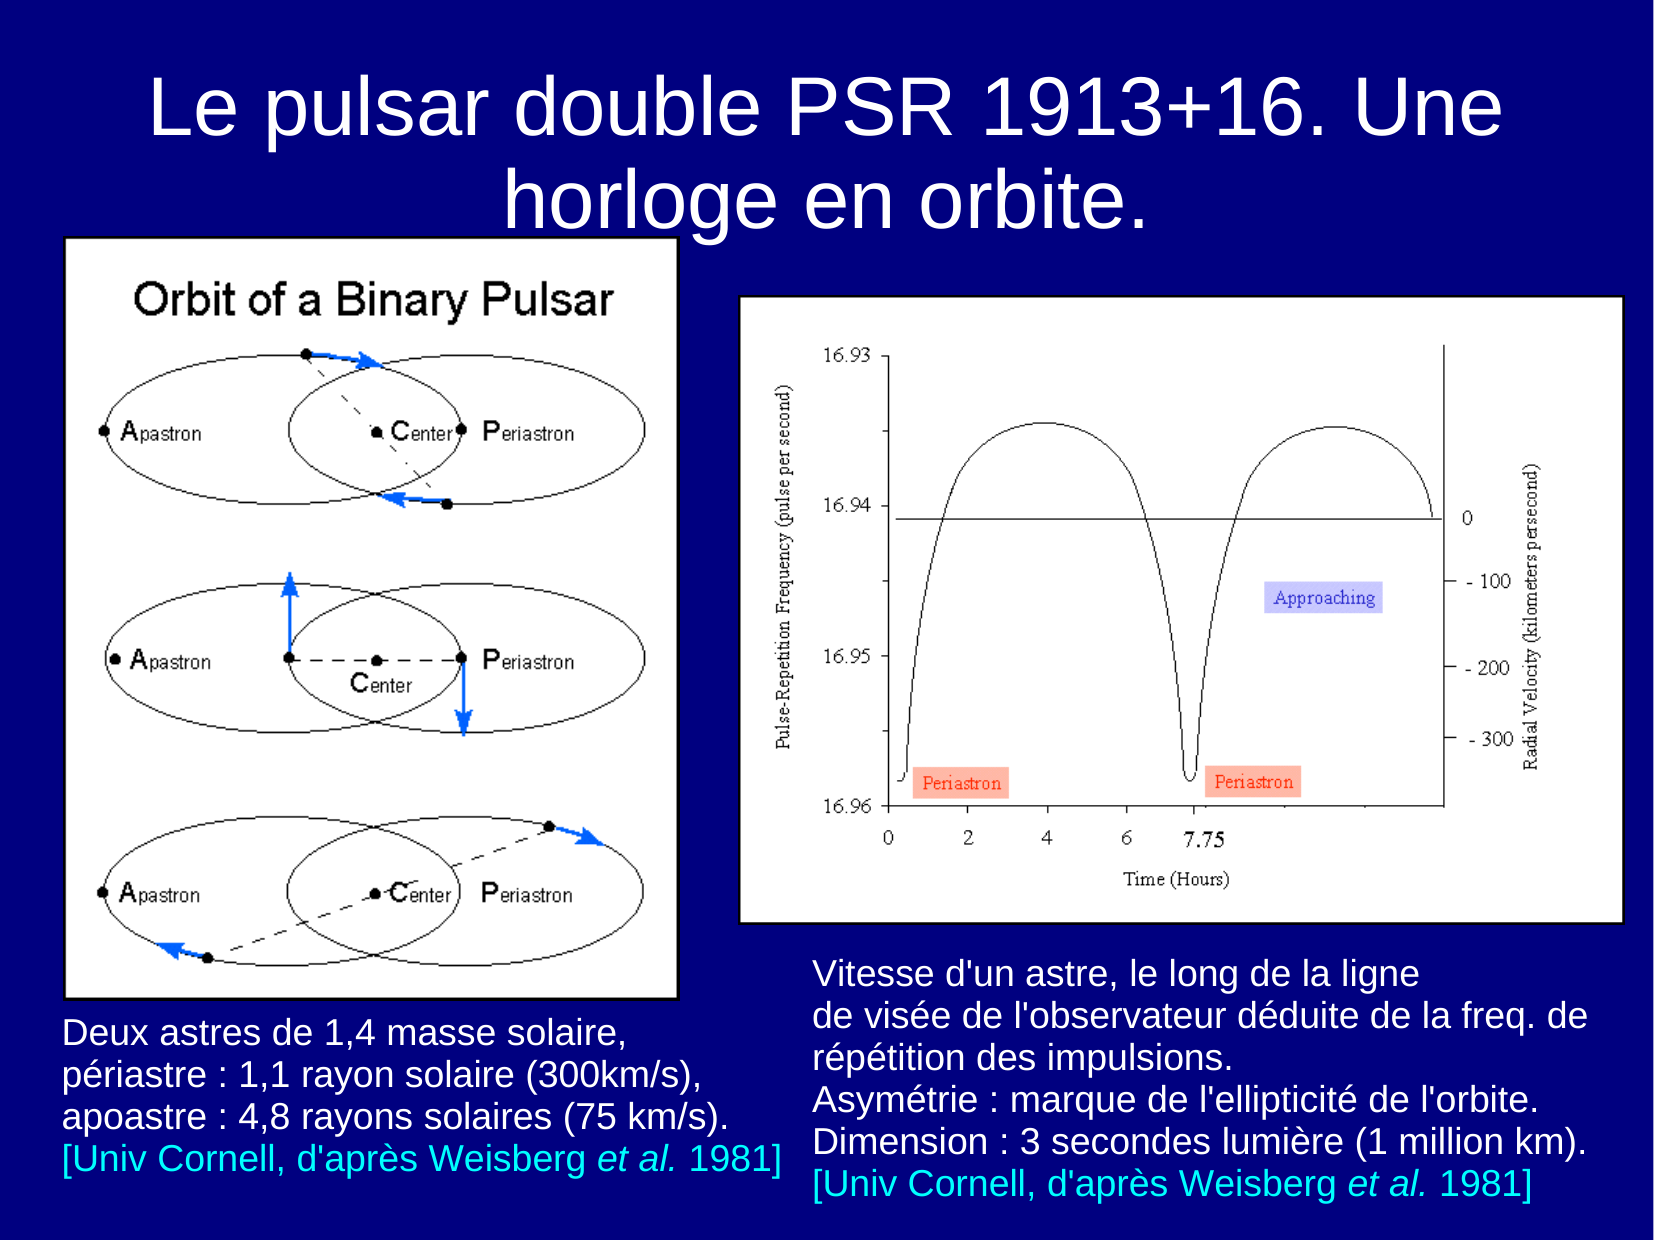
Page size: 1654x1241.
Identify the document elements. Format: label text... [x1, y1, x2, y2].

picture [738, 295, 1625, 925]
text_box Vitesse d'un astre, le long de la ligne de visée de l'observateur déduite de la freq. de répétition des impulsions. Asymétrie : marque de l'ellipticité de l'orbite. Dimension : 3 secondes lumière (1 million km). [Univ Cornell, d'après Weisberg et al. 1981] [797, 944, 1615, 1212]
picture [63, 236, 680, 1001]
text_box Deux astres de 1,4 masse solaire, périastre : 1,1 rayon solaire (300km/s), apoastre : 4,8 rayons solaires (75 km/s). [Univ Cornell, d'après Weisberg et al. 1981] [46, 1003, 798, 1187]
title Le pulsar double PSR 1913+16. Une horloge en orbite. [82, 49, 1571, 257]
